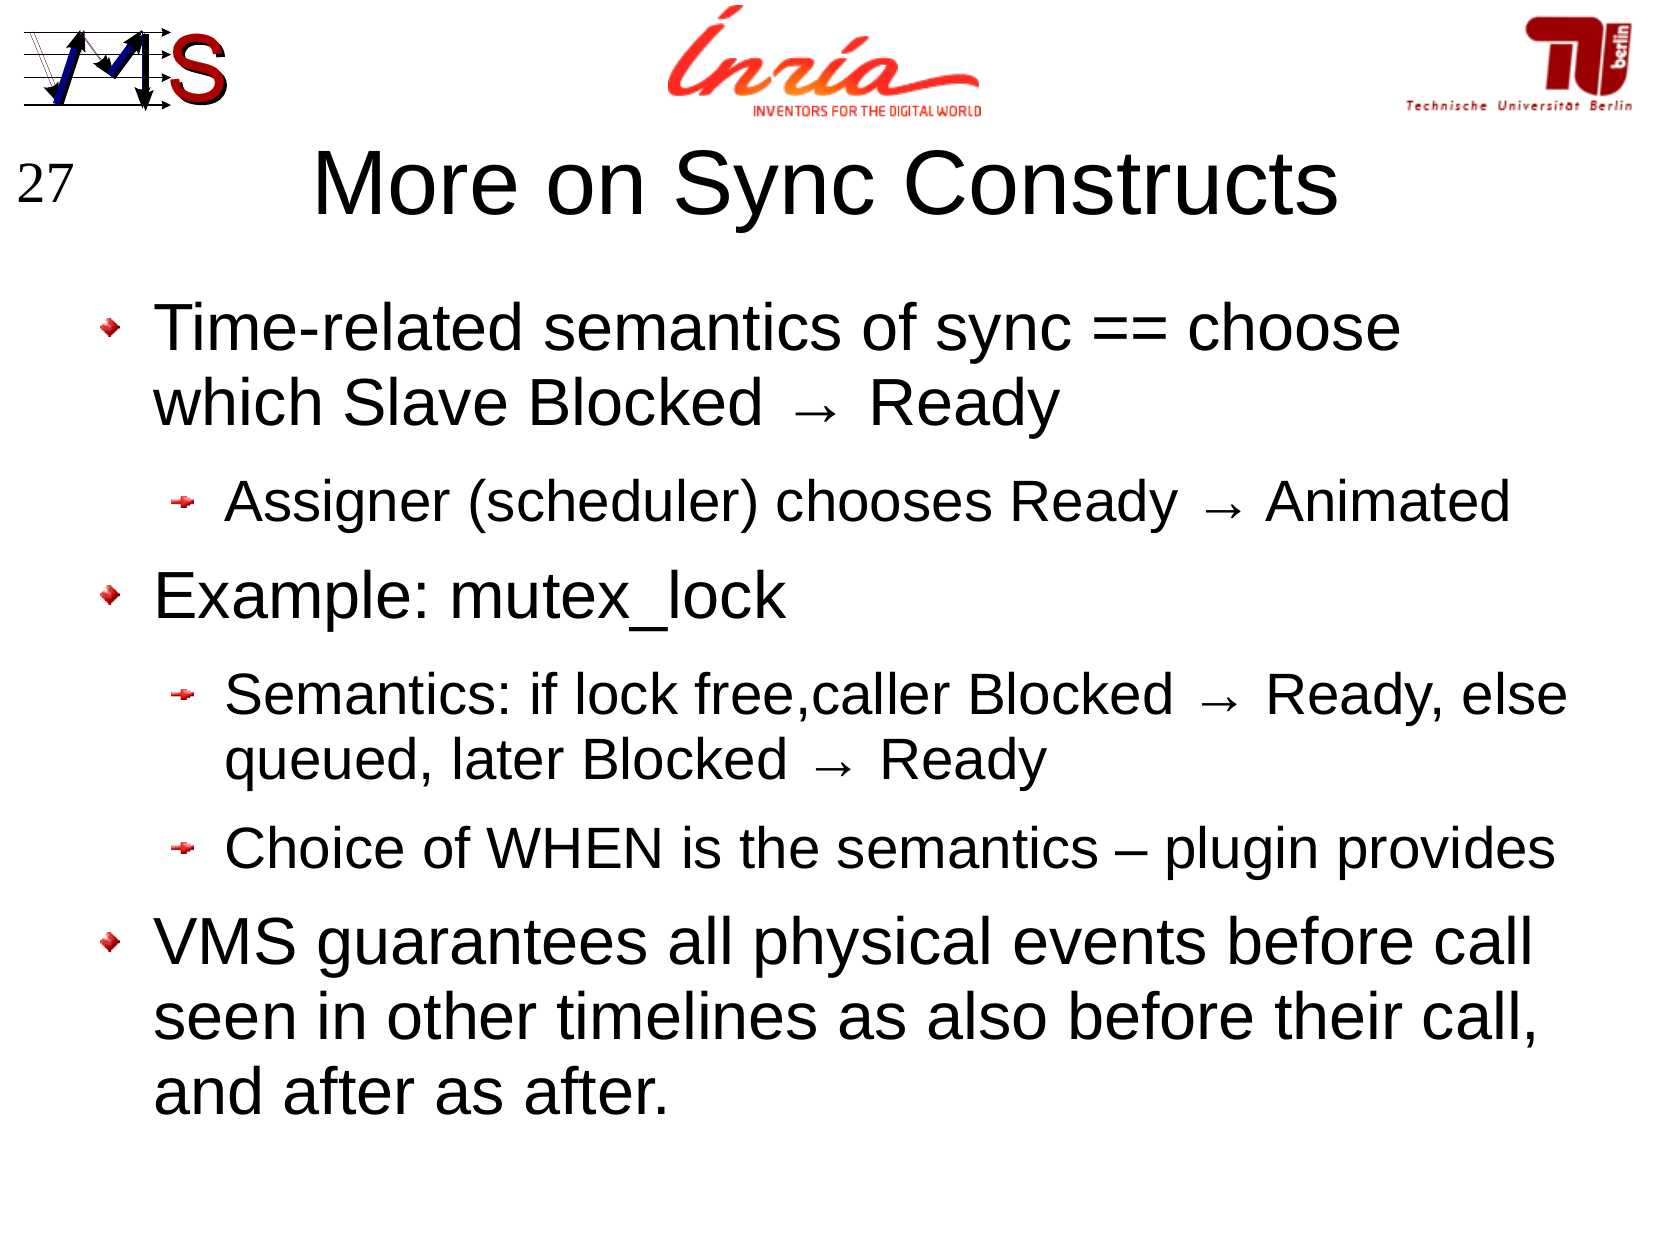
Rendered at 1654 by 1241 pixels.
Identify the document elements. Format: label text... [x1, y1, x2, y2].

picture [1303, 5, 1646, 123]
picture [668, 5, 981, 78]
title More on Sync Constructs [82, 78, 1571, 287]
list Time-related semantics of sync == choose which Slave Blocked → Ready Assigner (scheduler) chooses Ready → Animated Example: mutex_lock Semantics: if lock free,caller Blocked → Ready, else queued, later Blocked → Ready Choice of WHEN is the semantics – plugin provides VMS guarantees all physical events before call seen in other timelines as also before their call, and after as after. [82, 290, 1571, 1128]
